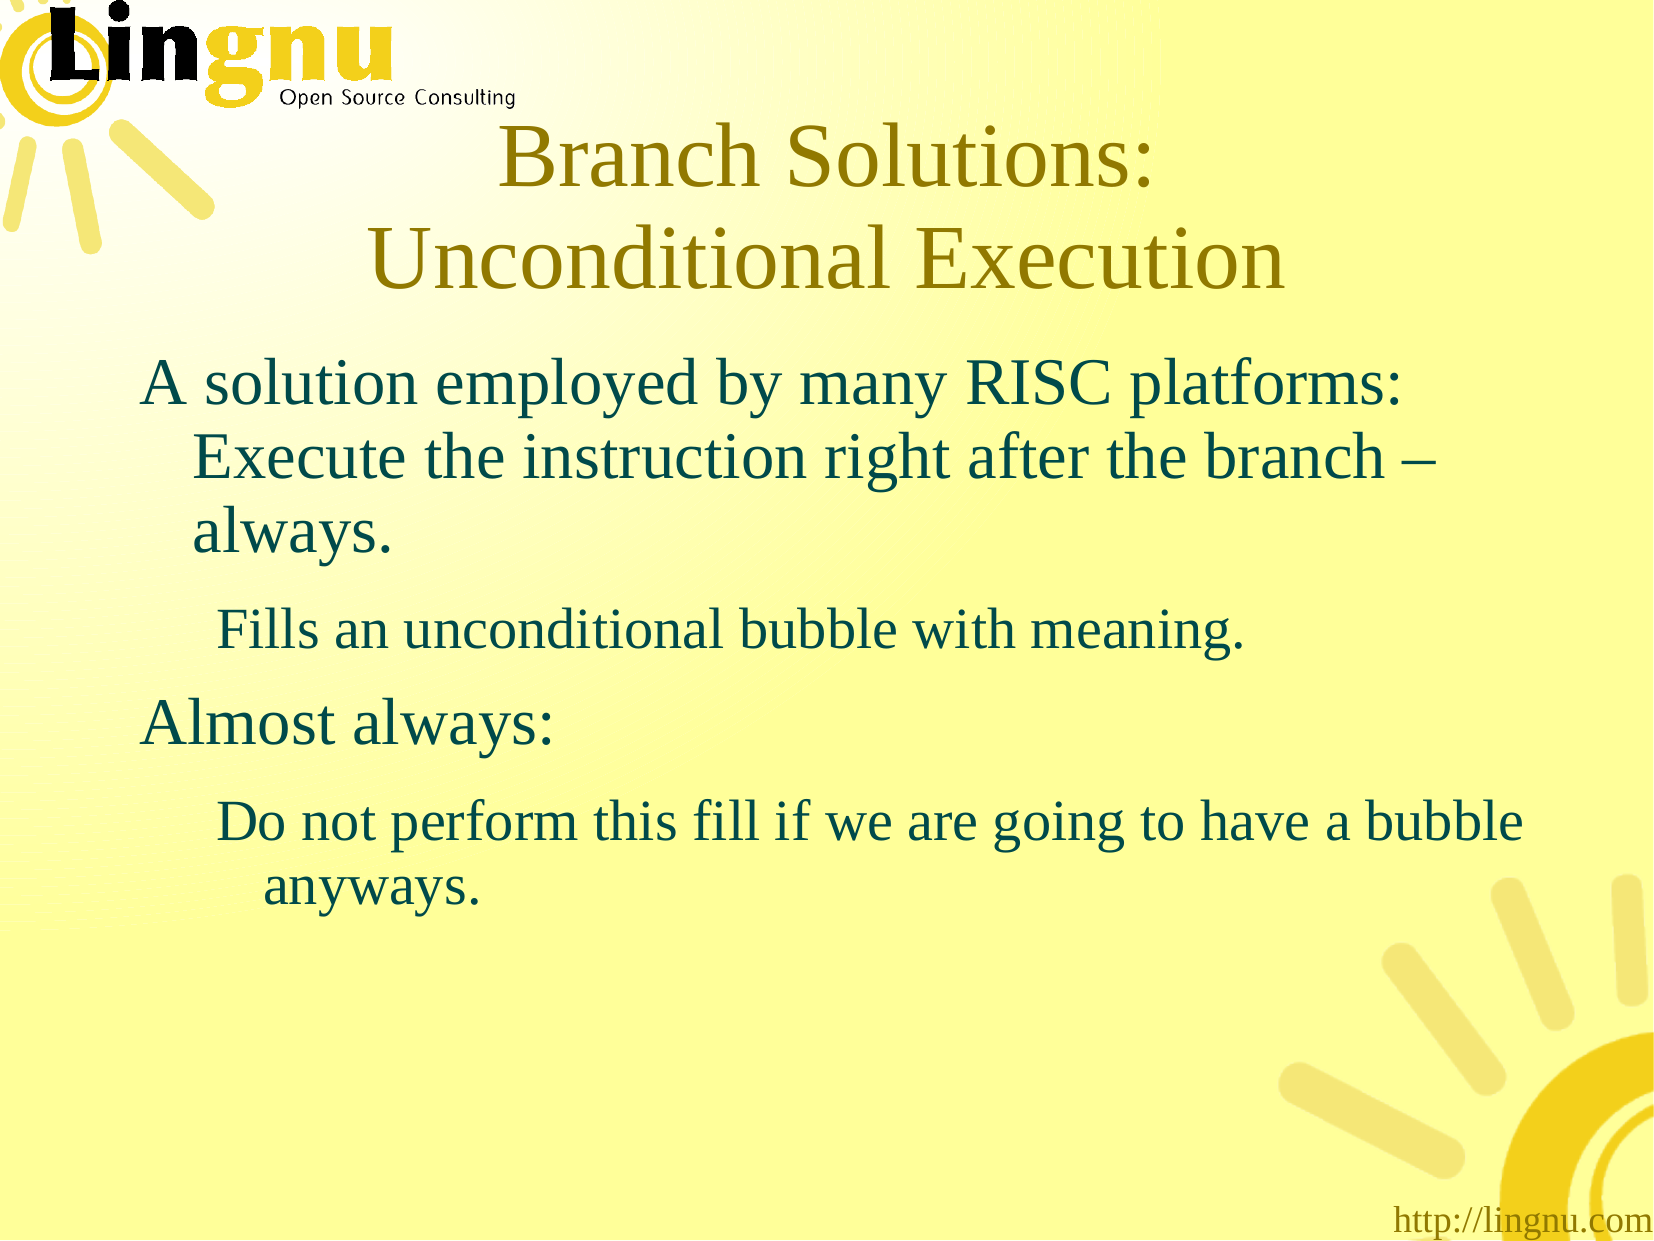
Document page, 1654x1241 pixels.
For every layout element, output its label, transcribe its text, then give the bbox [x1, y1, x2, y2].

title Branch Solutions: Unconditional Execution [121, 102, 1534, 311]
list A solution employed by many RISC platforms: Execute the instruction right after the branch – always. Fills an unconditional bubble with meaning. Almost always: Do not perform this fill if we are going to have a bubble anyways. [121, 344, 1534, 1127]
picture [0, 0, 516, 256]
picture [1256, 871, 1654, 1241]
